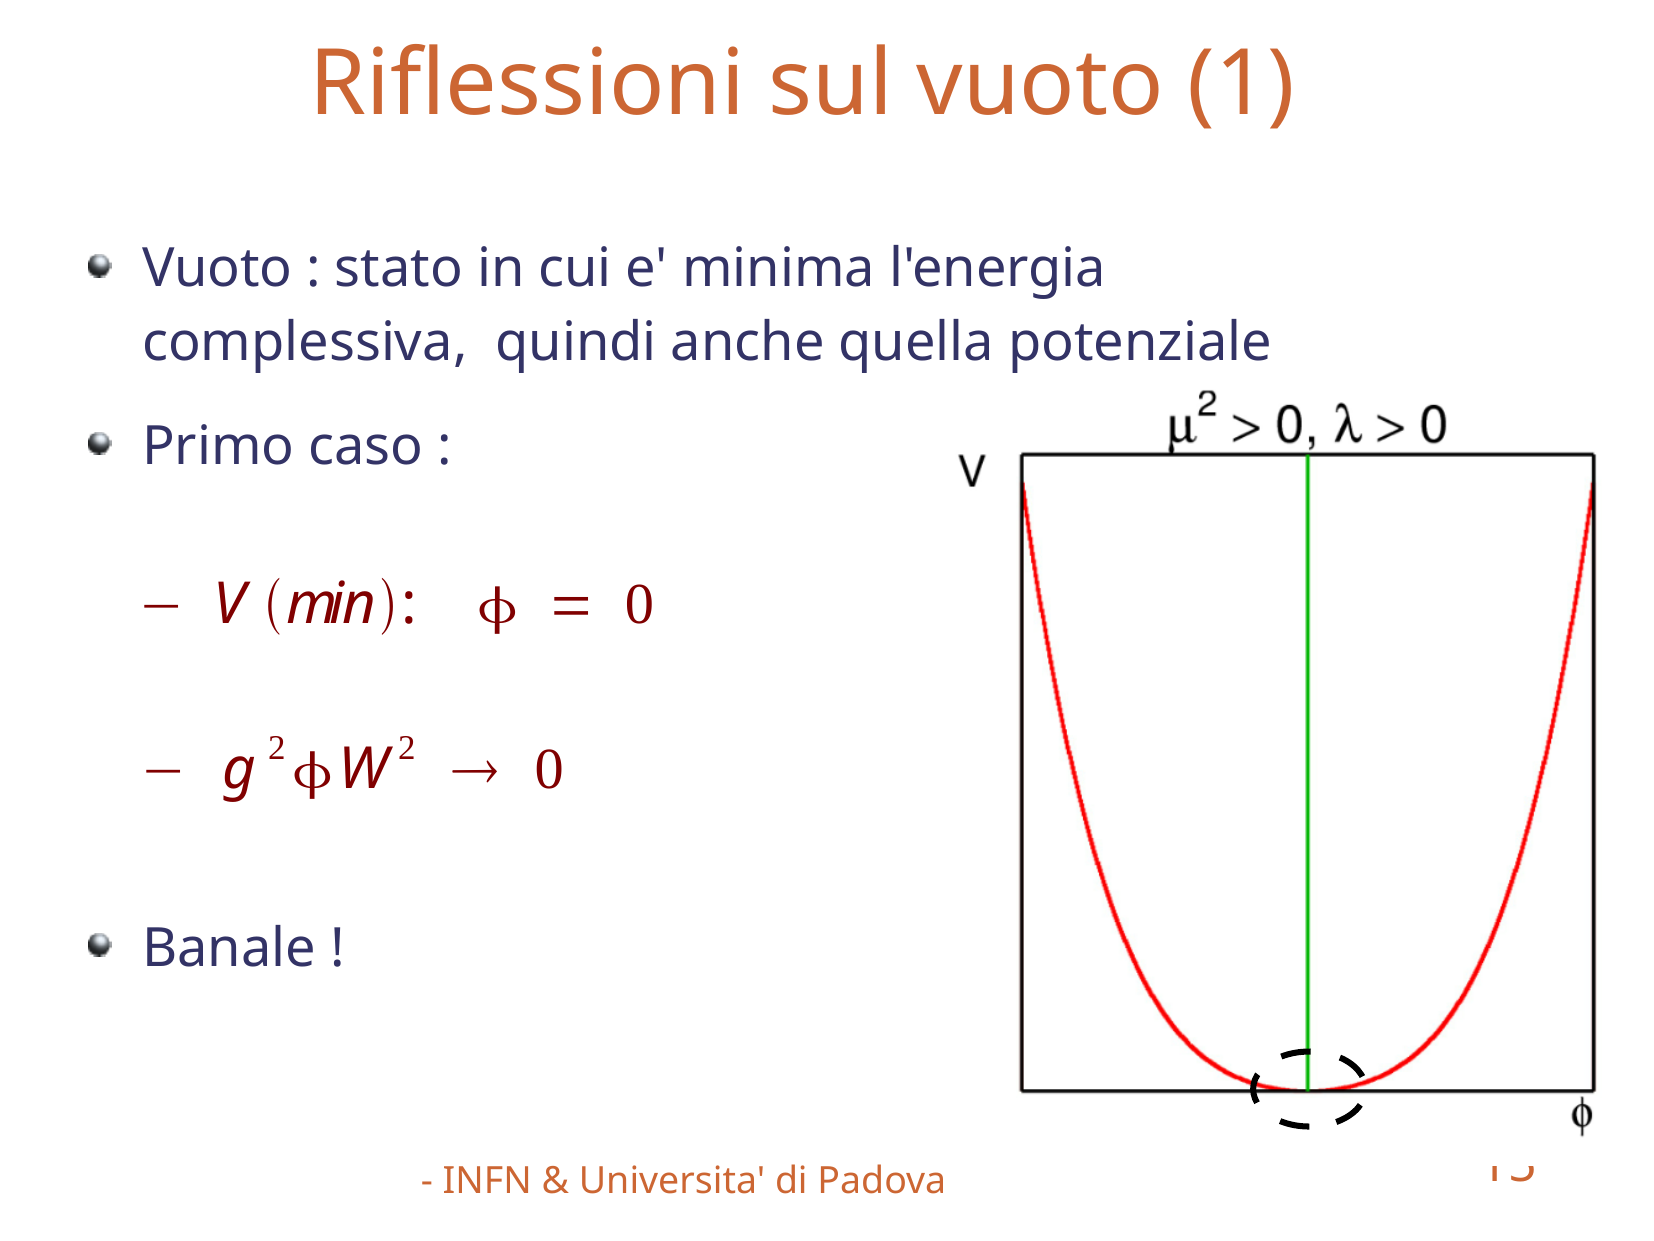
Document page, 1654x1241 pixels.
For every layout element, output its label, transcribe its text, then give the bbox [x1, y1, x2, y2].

list Vuoto : stato in cui e' minima l'energia complessiva, quindi anche quella potenziale Primo caso : [71, 228, 1313, 792]
chart [133, 568, 661, 658]
picture [941, 384, 1639, 1166]
title Riflessioni sul vuoto (1) [41, 8, 1613, 151]
list Banale ! [71, 908, 1126, 1001]
chart [133, 727, 570, 823]
